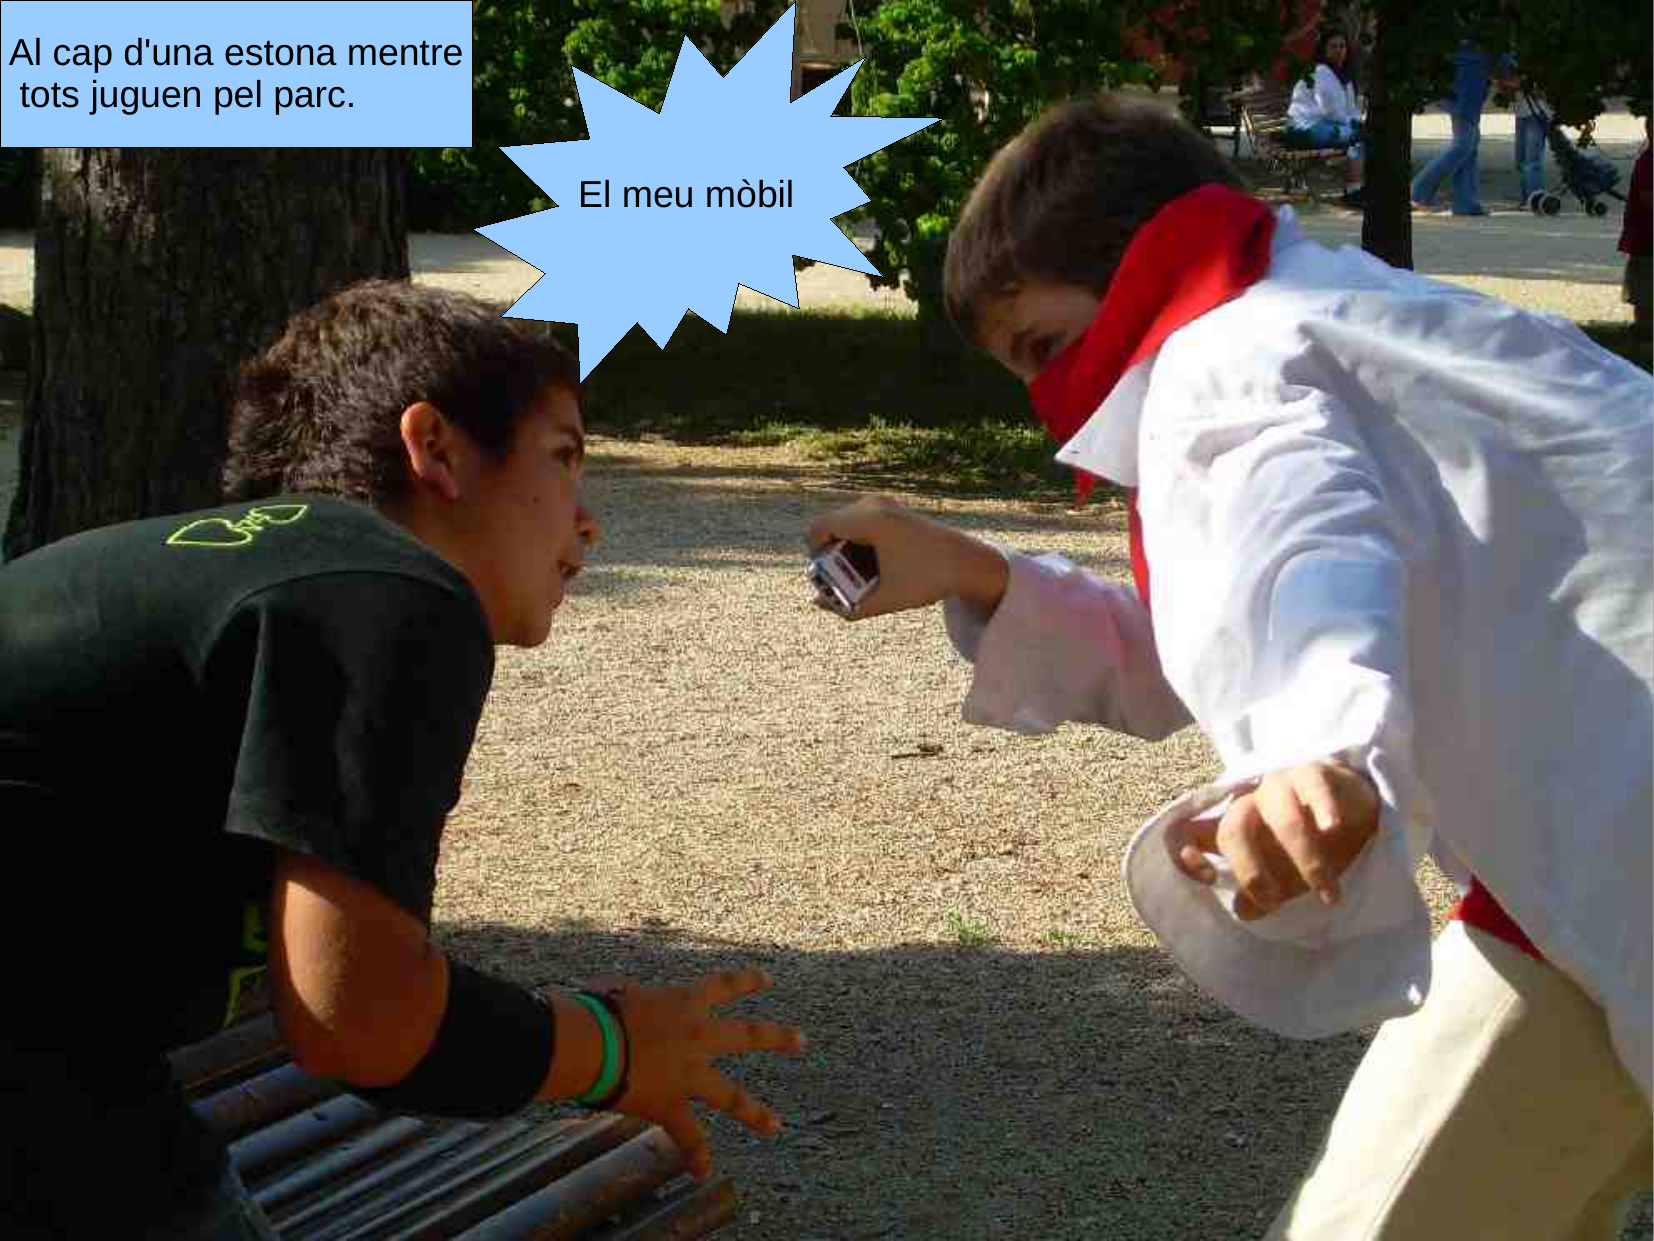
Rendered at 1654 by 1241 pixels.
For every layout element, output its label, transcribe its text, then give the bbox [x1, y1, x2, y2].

picture [0, 0, 1654, 1241]
text_box El meu mòbil [472, 0, 945, 384]
text_box Al cap d'una estona mentre tots juguen pel parc. [0, 0, 473, 148]
